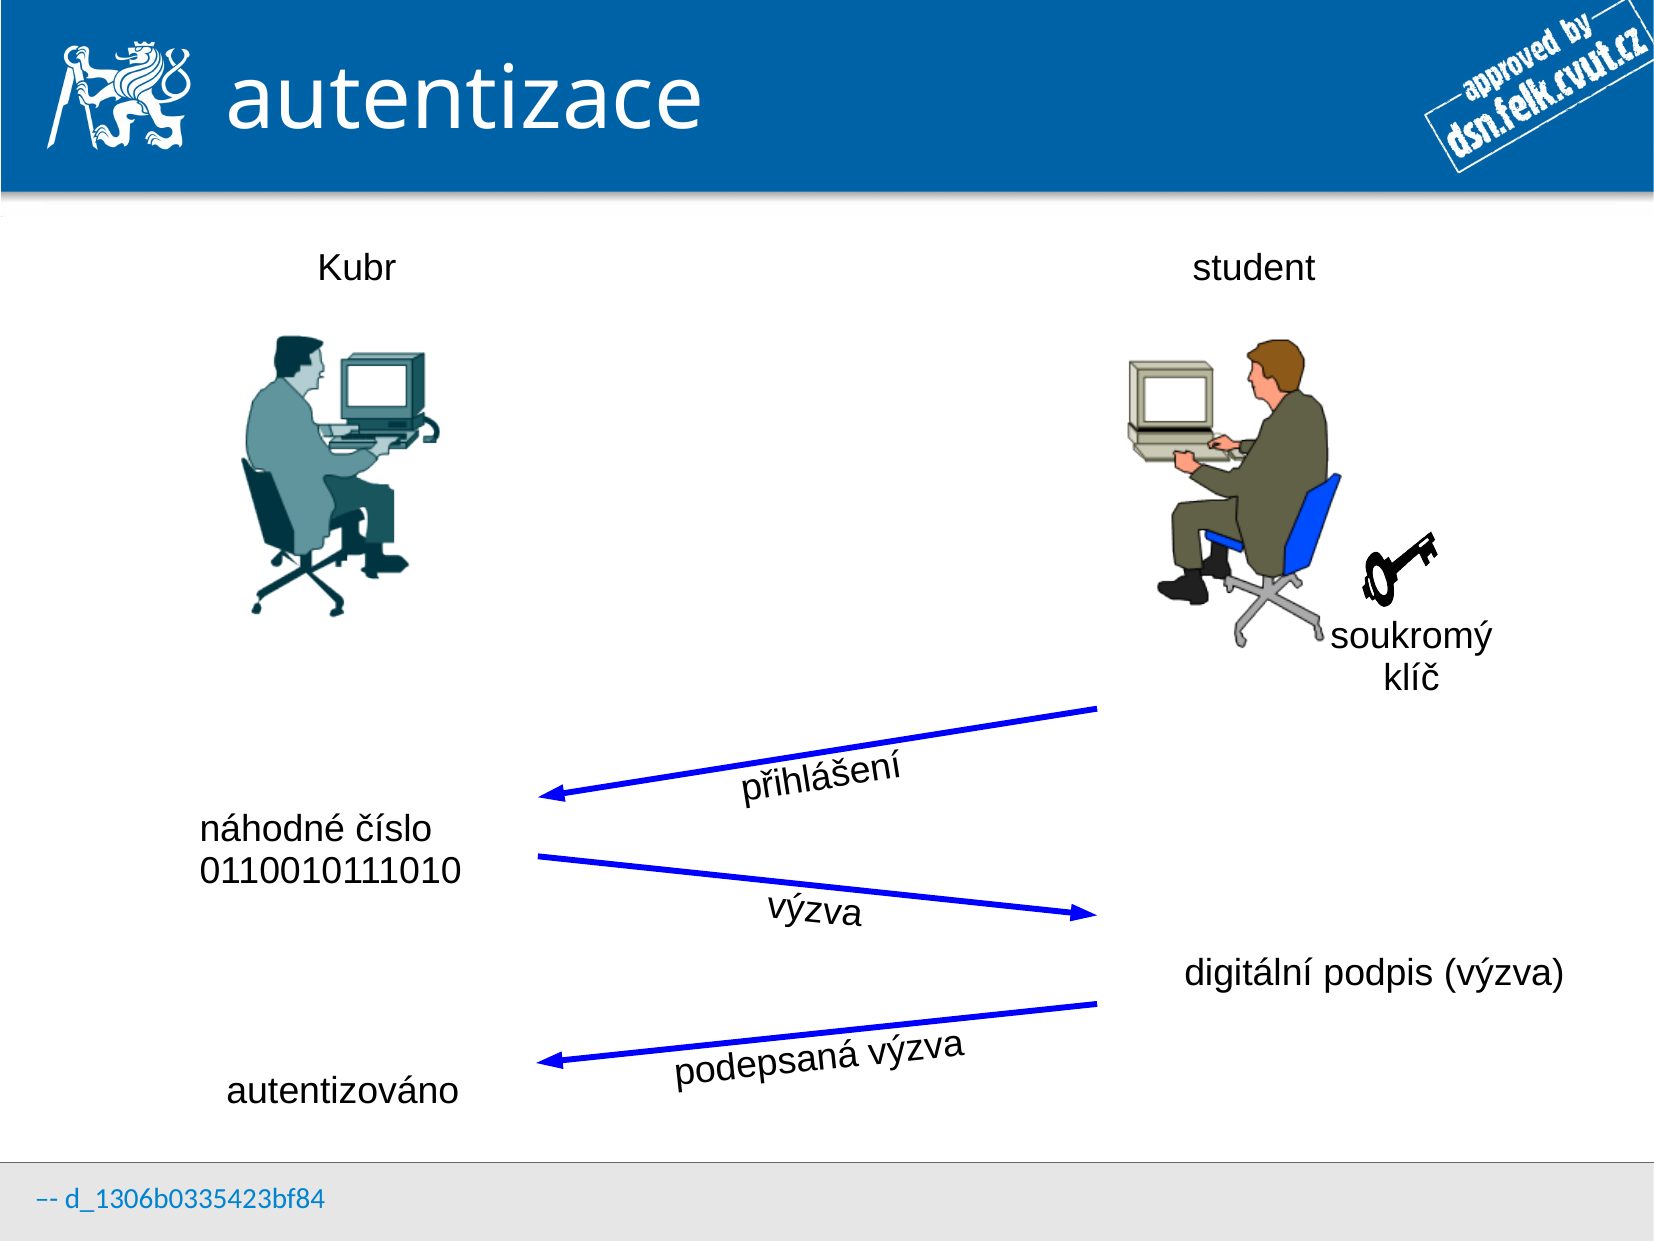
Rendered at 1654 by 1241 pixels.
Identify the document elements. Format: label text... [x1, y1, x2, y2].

picture [241, 335, 448, 621]
text_box digitální podpis (výzva) [1166, 941, 1583, 1004]
picture [1, 0, 1654, 217]
text_box autentizováno [208, 1059, 478, 1123]
text_box Kubr [299, 236, 415, 299]
text_box student [1175, 236, 1334, 299]
title autentizace [225, 0, 1426, 188]
picture [1362, 531, 1438, 603]
text_box náhodné číslo 0110010111010 [181, 797, 479, 902]
text_box soukromý klíč [1312, 603, 1511, 709]
picture [1126, 338, 1344, 650]
